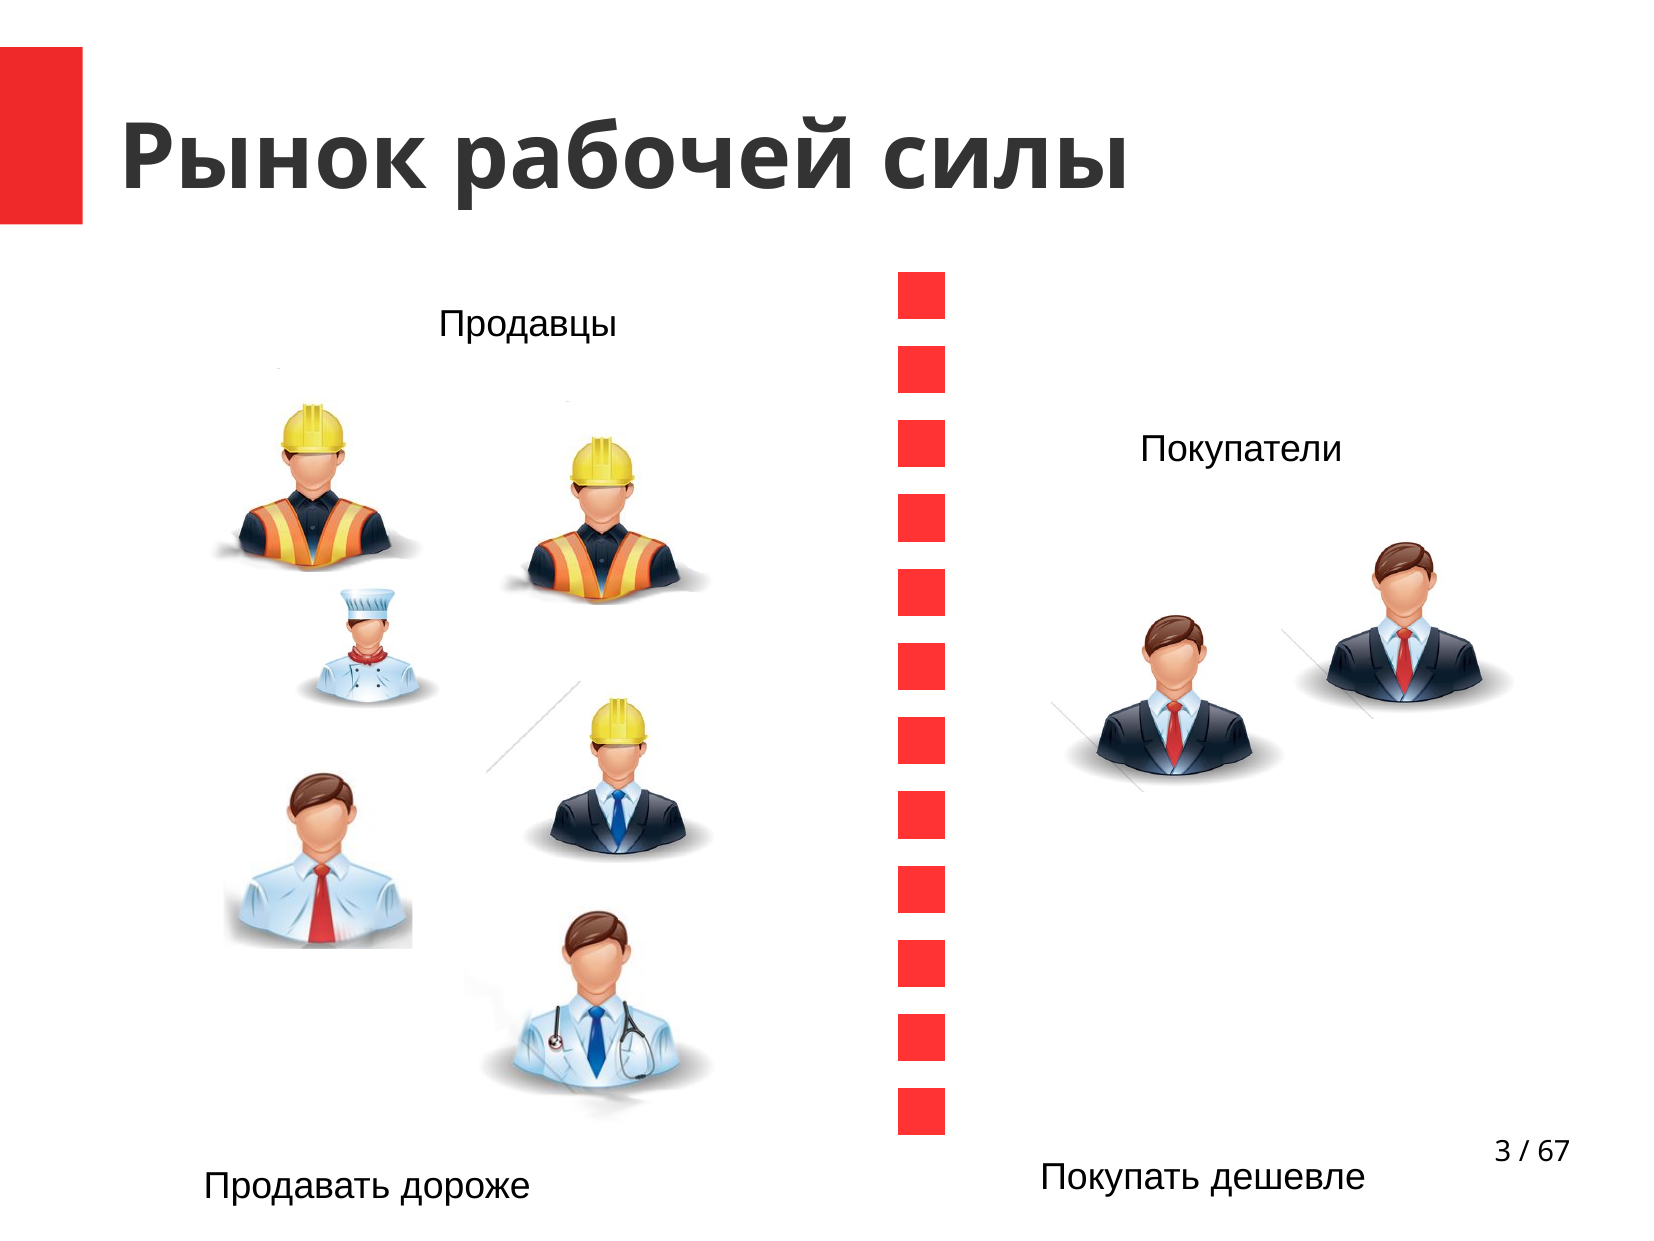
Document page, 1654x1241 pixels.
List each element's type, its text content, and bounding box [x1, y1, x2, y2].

picture [164, 366, 721, 715]
text_box Продавцы [423, 295, 675, 359]
title Рынок рабочей силы [118, 49, 1571, 257]
text_box Покупать дешевле [1025, 1147, 1381, 1205]
text_box Покупатели [1125, 420, 1399, 486]
text_box Продавать дороже [188, 1157, 546, 1215]
picture [165, 681, 733, 1134]
picture [1051, 523, 1524, 792]
